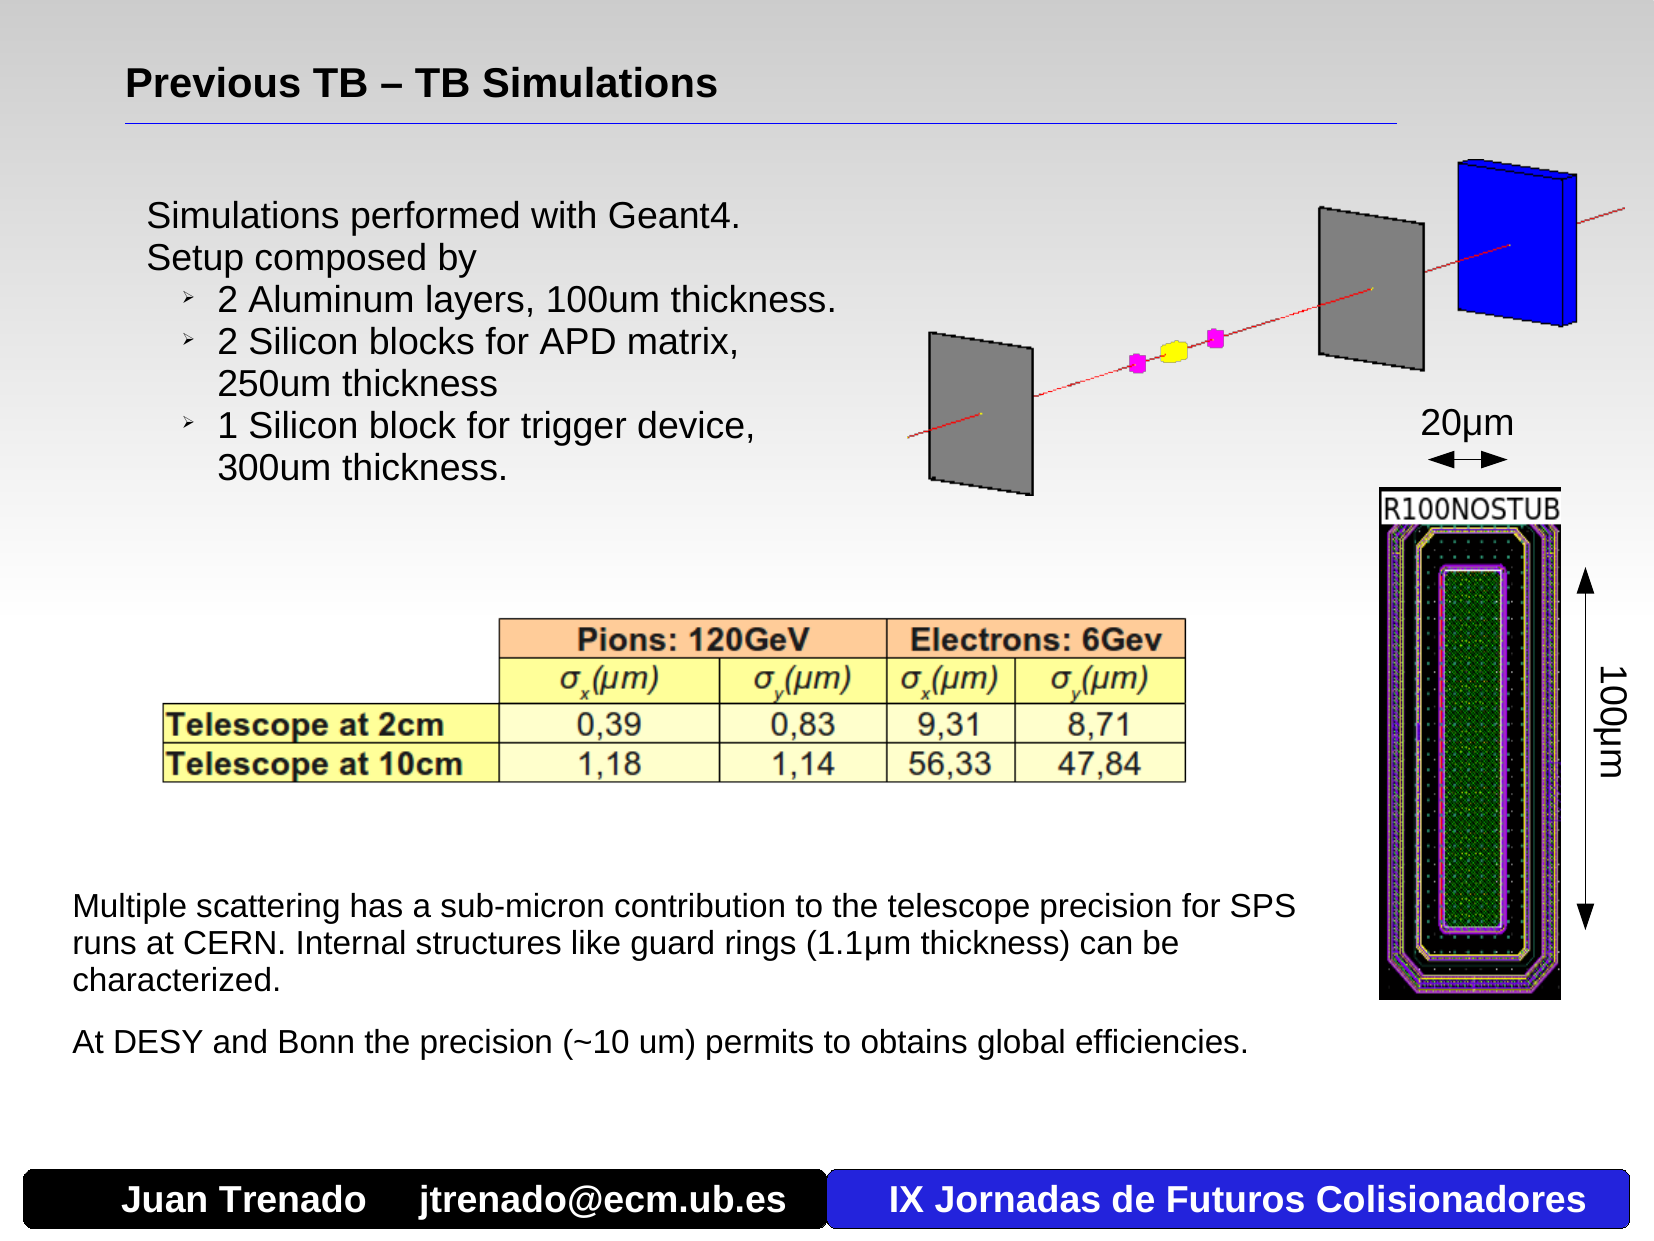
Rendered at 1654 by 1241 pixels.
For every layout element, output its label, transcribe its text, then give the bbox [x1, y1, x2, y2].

picture [907, 159, 1625, 1000]
text_box Previous TB – TB Simulations [110, 52, 734, 114]
text_box Juan Trenado jtrenado@ecm.ub.es [106, 1170, 803, 1228]
text_box [23, 1169, 1630, 1229]
text_box IX Jornadas de Futuros Colisionadores [874, 1170, 1603, 1228]
text_box Multiple scattering has a sub-micron contribution to the telescope precision for SPS runs at CERN. Internal structures like guard rings (1.1μm thickness) can be characterized. At DESY and Bonn the precision (~10 um) permits to obtains global efficiencies. [57, 880, 1380, 1069]
text_box Simulations performed with Geant4. Setup composed by 2 Aluminum layers, 100um thickness. 2 Silicon blocks for APD matrix, 250um thickness 1 Silicon block for trigger device, 300um thickness. [131, 186, 864, 580]
picture [150, 604, 1210, 791]
text_box 100μm [1585, 649, 1643, 795]
